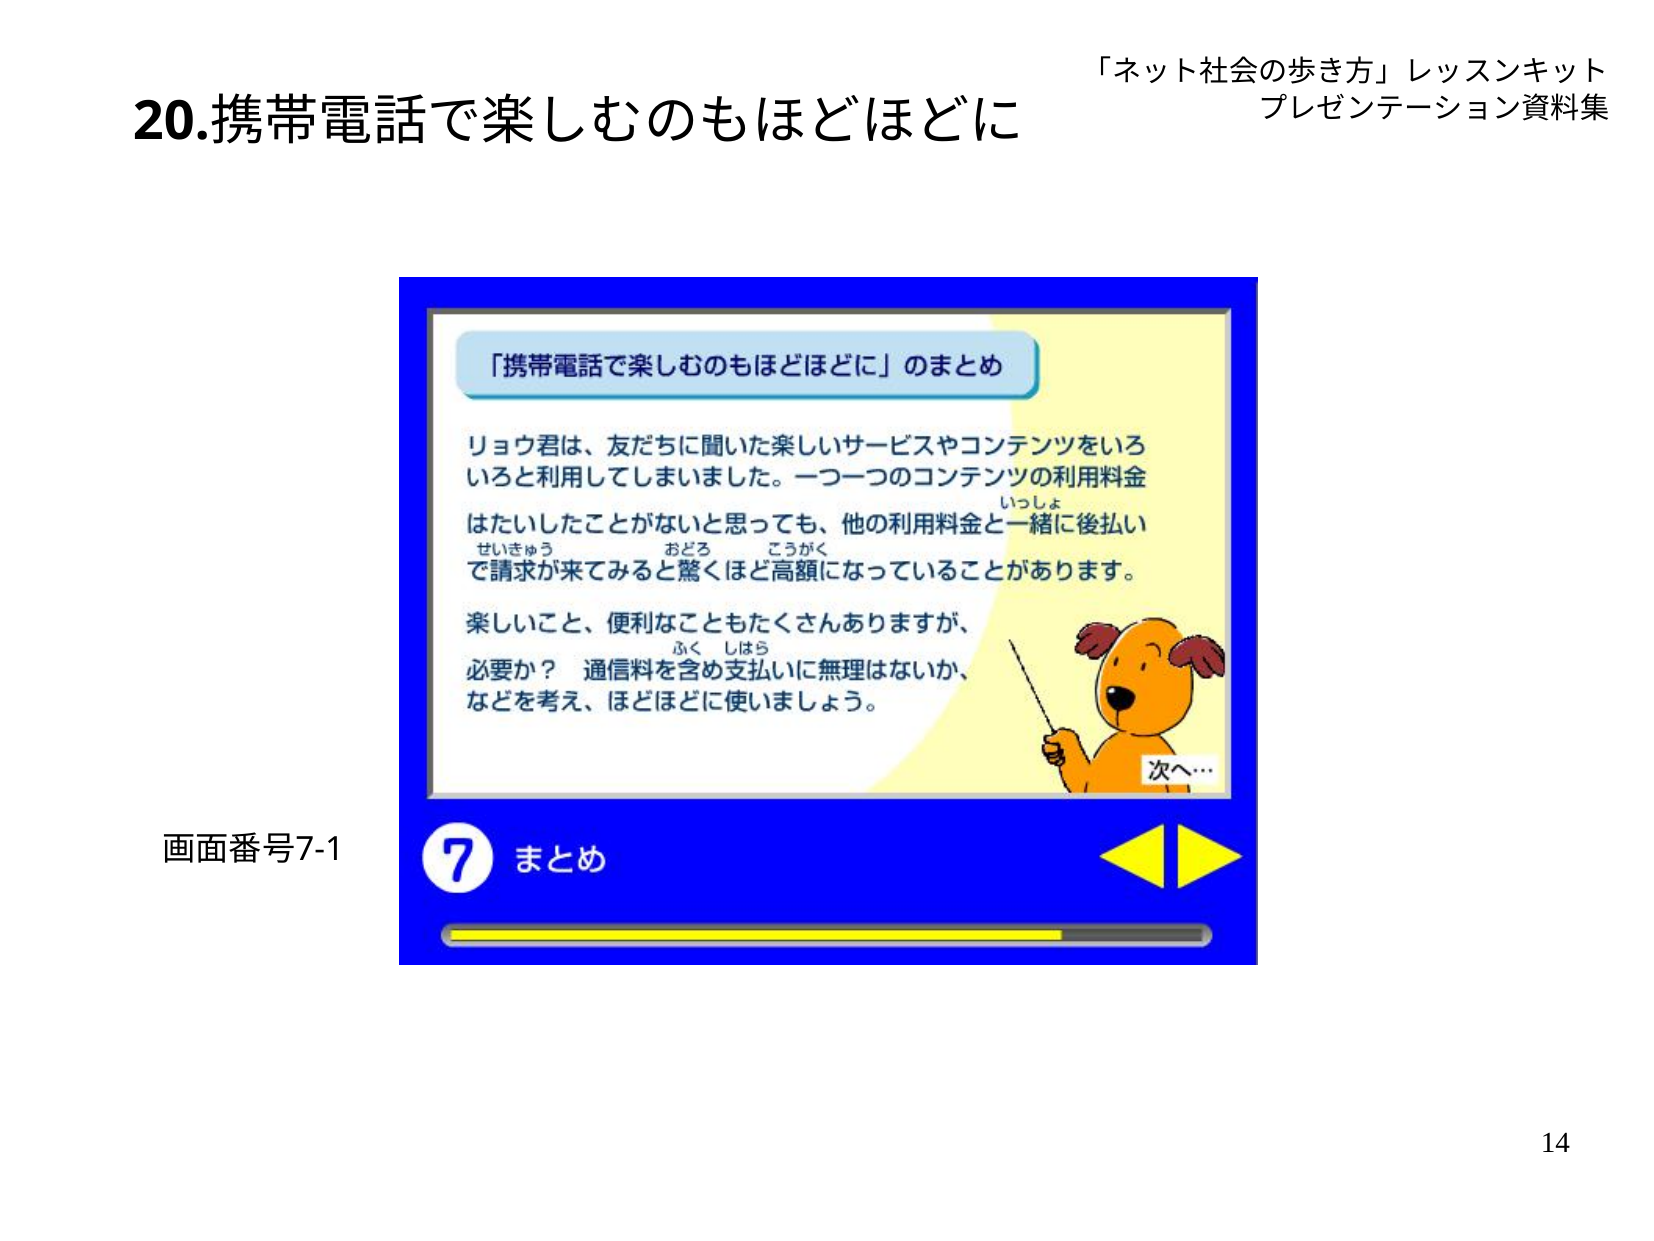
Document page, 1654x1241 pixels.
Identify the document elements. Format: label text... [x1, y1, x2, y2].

text_box 画面番号7-1 [147, 826, 384, 875]
text_box 20.携帯電話で楽しむのもほどほどに [118, 88, 1093, 158]
text_box 「ネット社会の歩き方」レッスンキット プレゼンテーション資料集 [1062, 44, 1625, 134]
picture [399, 277, 1258, 965]
